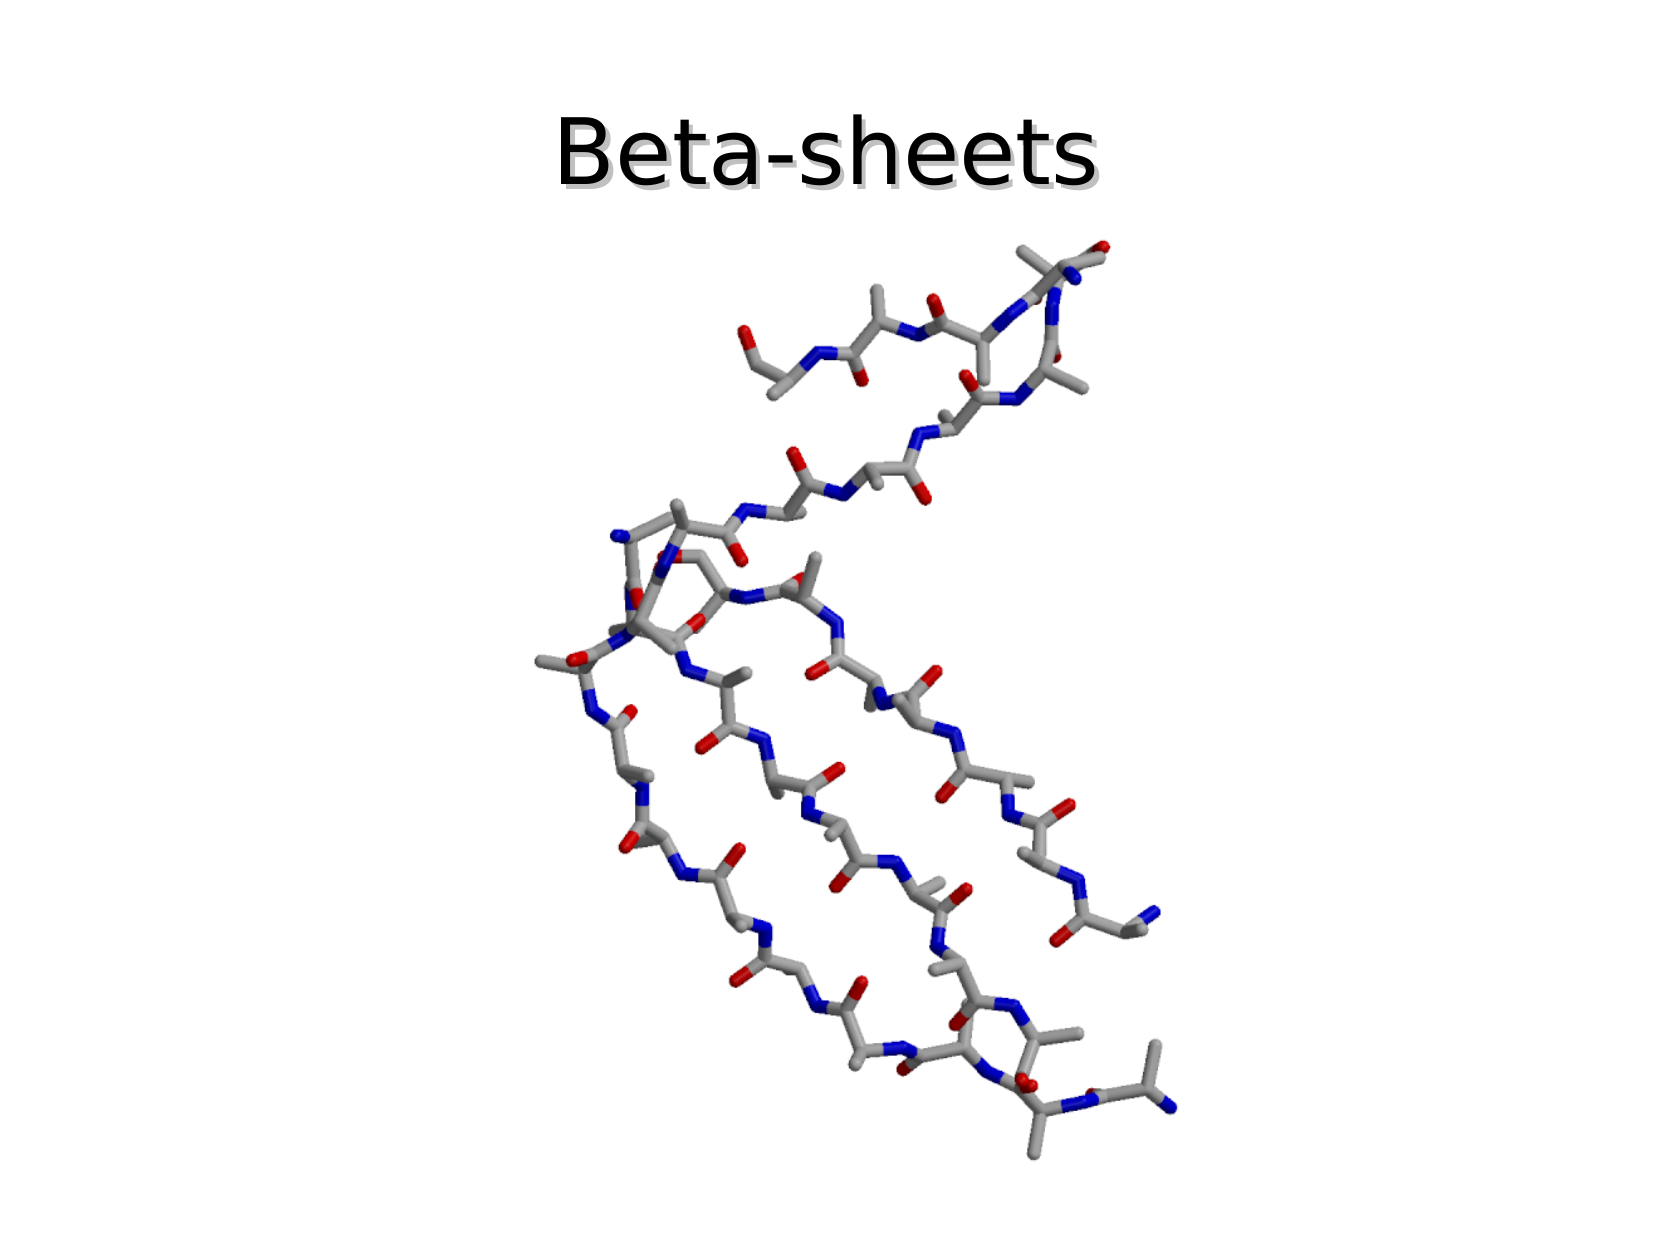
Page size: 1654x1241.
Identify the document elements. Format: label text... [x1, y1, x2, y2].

picture [531, 236, 1182, 1165]
title Beta-sheets [82, 56, 1571, 250]
